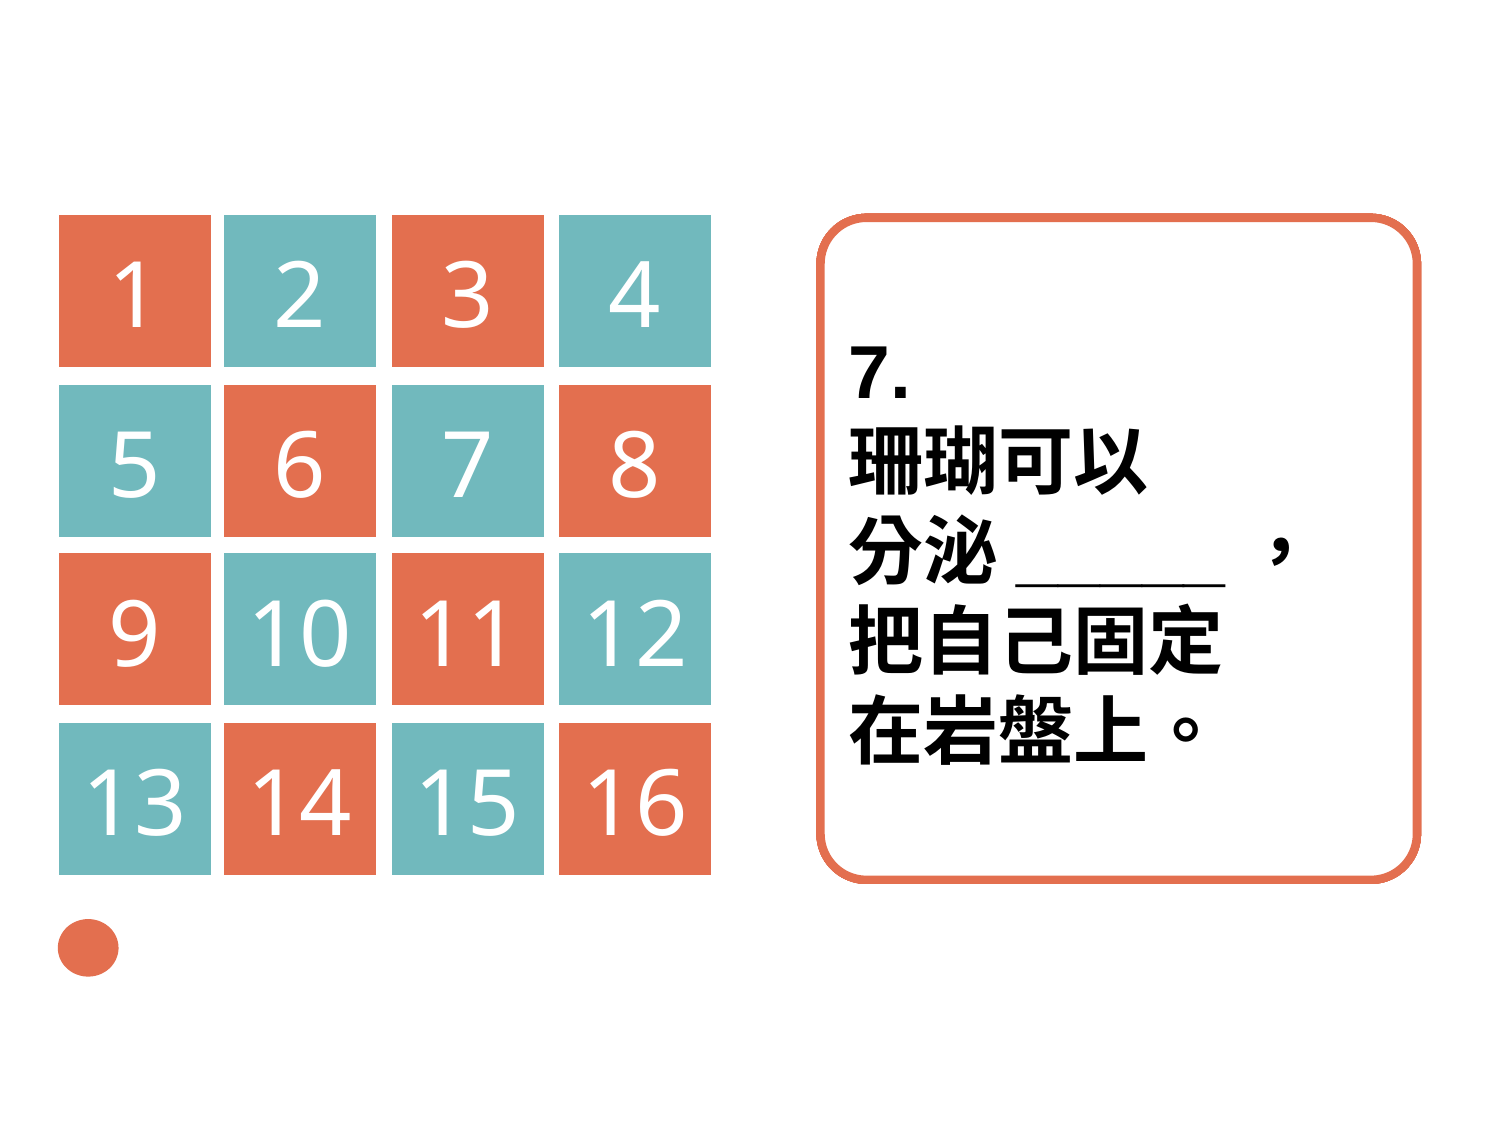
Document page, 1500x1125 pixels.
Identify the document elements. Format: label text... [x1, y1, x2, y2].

text_box 7 [391, 384, 545, 538]
text_box 7. 珊瑚可以 分泌_____， 把自己固定 在岩盤上。 [820, 217, 1417, 880]
text_box 14 [223, 722, 377, 876]
text_box 6 [223, 384, 377, 538]
text_box 9 [58, 552, 212, 706]
text_box 10 [223, 552, 377, 706]
text_box [57, 919, 119, 977]
text_box 1 [58, 214, 212, 368]
text_box 11 [391, 552, 545, 706]
text_box 13 [58, 722, 212, 876]
text_box 12 [558, 552, 712, 706]
text_box 3 [391, 214, 545, 368]
text_box 8 [558, 384, 712, 538]
text_box 15 [391, 722, 545, 876]
text_box 16 [558, 722, 712, 876]
text_box 5 [58, 384, 212, 538]
text_box 4 [558, 214, 712, 368]
text_box 2 [223, 214, 377, 368]
